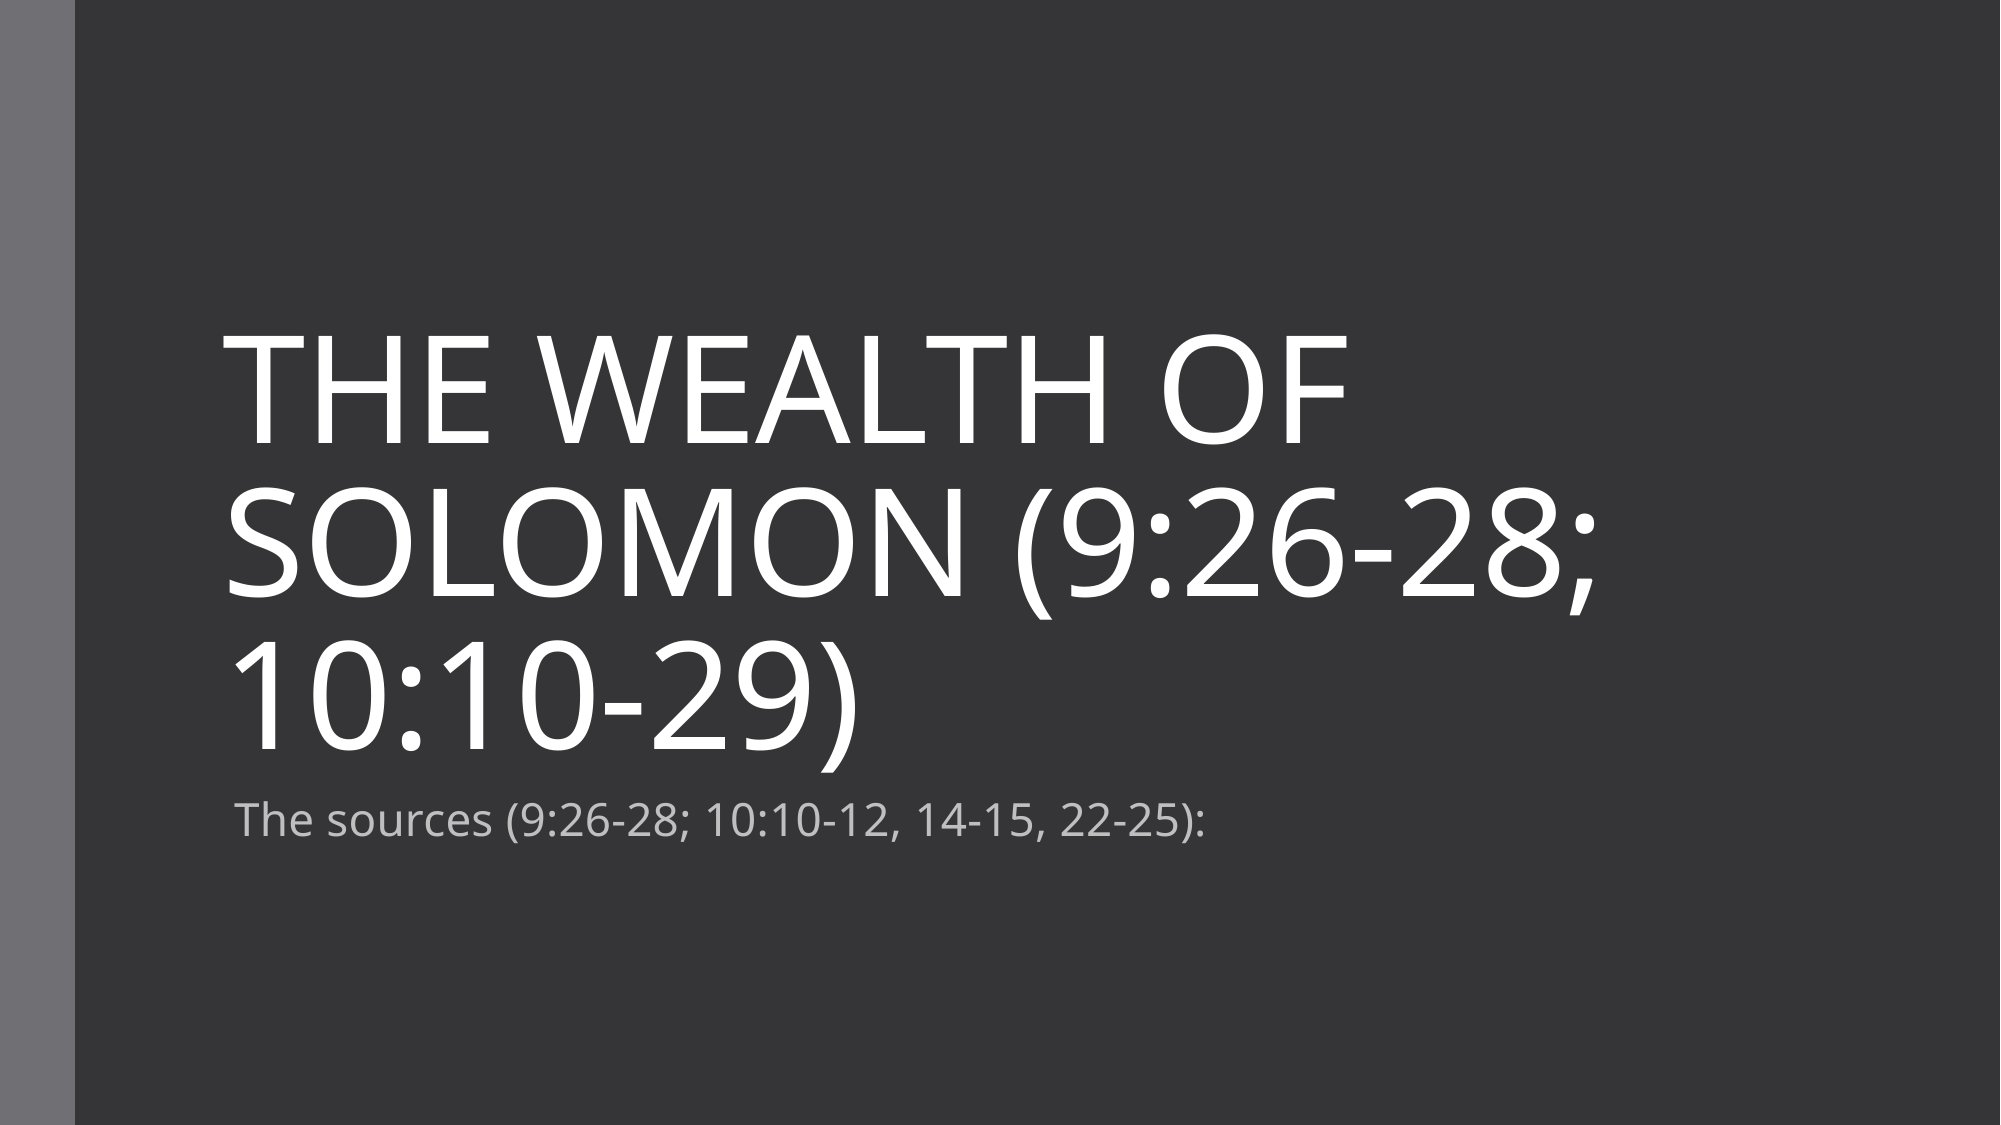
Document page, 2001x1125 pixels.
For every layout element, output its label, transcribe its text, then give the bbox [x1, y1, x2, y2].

title THE WEALTH OF SOLOMON (9:26-28; 10:10-29) [206, 124, 1752, 787]
subtitle The sources (9:26-28; 10:10-12, 14-15, 22-25): [206, 787, 1752, 1066]
